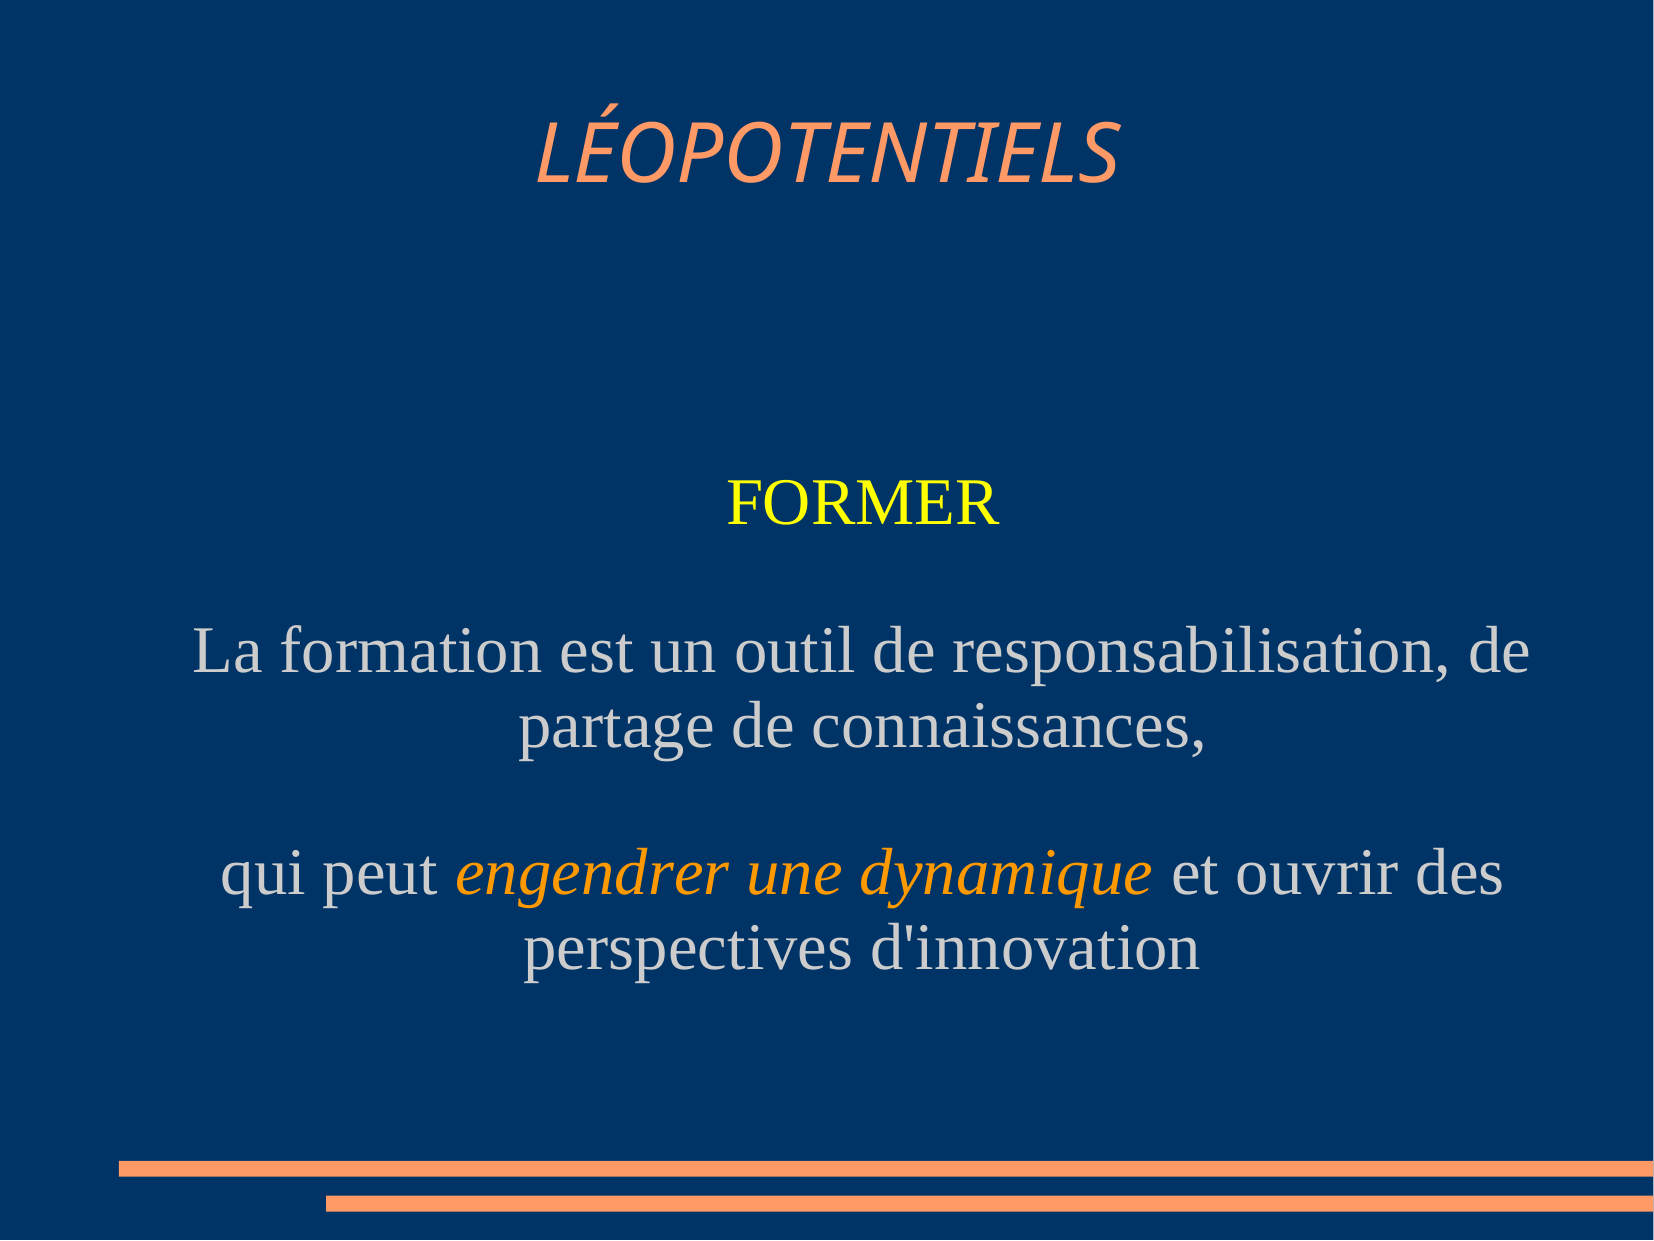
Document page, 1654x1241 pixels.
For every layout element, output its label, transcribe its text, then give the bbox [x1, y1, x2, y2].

title LÉOPOTENTIELS [121, 53, 1534, 246]
subtitle FORMER La formation est un outil de responsabilisation, de partage de connaissances, qui peut engendrer une dynamique et ouvrir des perspectives d'innovation [125, 326, 1565, 1123]
